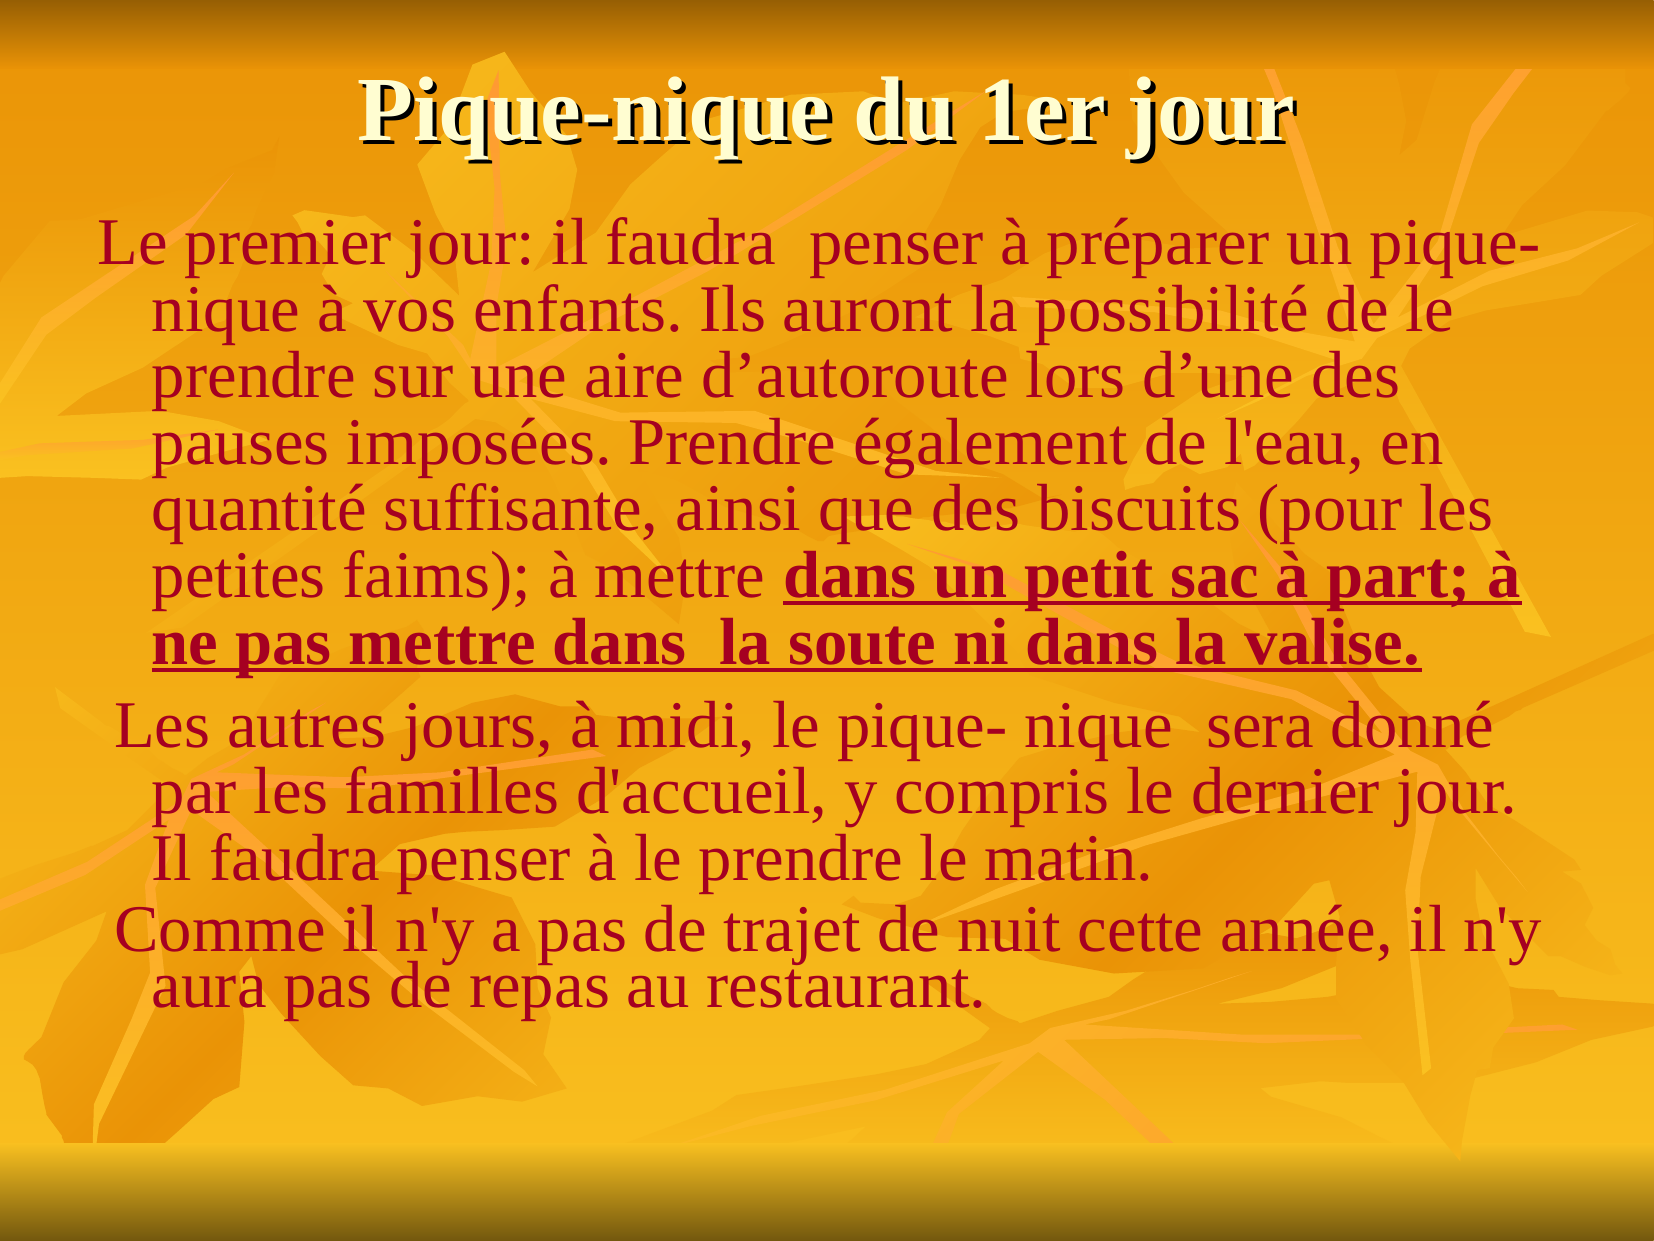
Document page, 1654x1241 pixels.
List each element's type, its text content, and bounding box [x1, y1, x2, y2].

title Pique-nique du 1er jour [82, 7, 1571, 203]
text_box Le premier jour: il faudra penser à préparer un pique-nique à vos enfants. Ils auront la possibilité de le prendre sur une aire d’autoroute lors d’une des pauses imposées. Prendre également de l'eau, en quantité suffisante, ainsi que des biscuits (pour les petites faims); à mettre dans un petit sac à part; à ne pas mettre dans la soute ni dans la valise. Les autres jours, à midi, le pique- nique sera donné par les familles d'accueil, y compris le dernier jour. Il faudra penser à le prendre le matin. Comme il n'y a pas de trajet de nuit cette année, il n'y aura pas de repas au restaurant. [82, 203, 1571, 1167]
